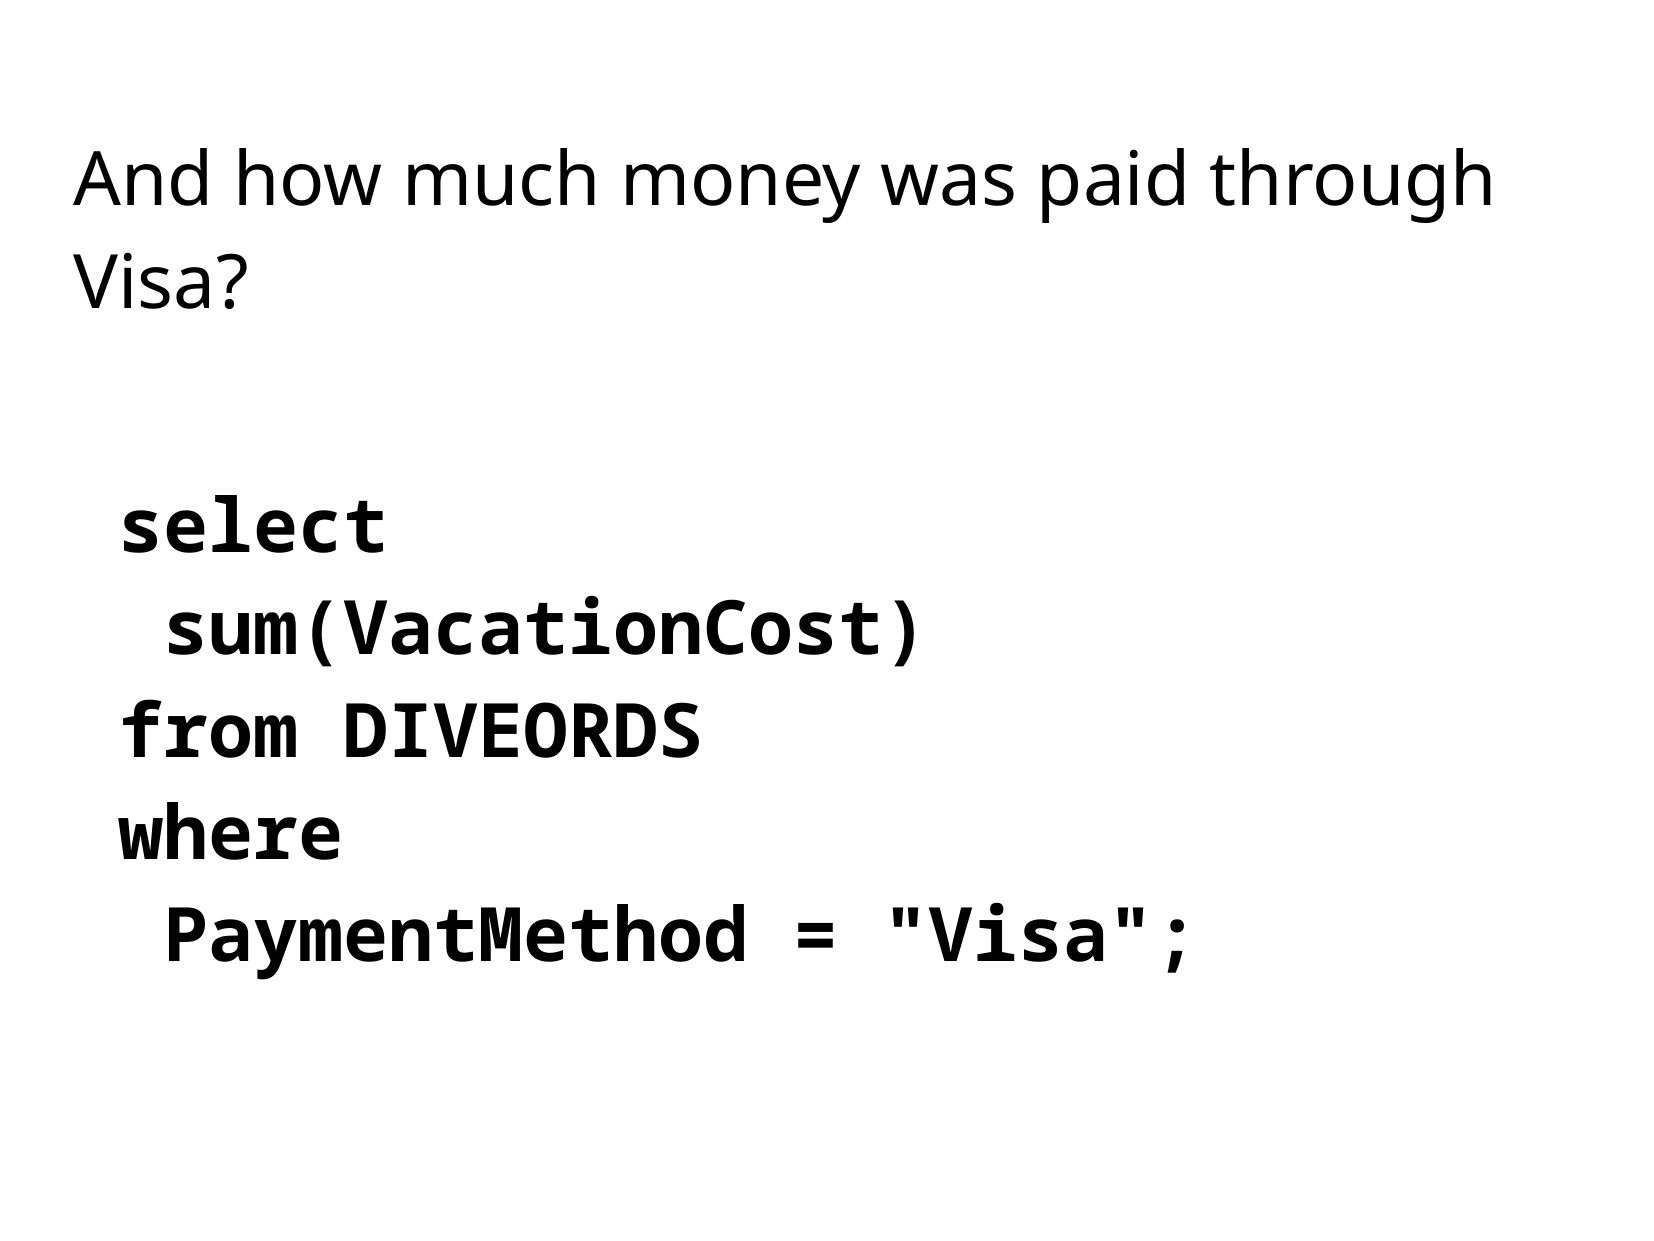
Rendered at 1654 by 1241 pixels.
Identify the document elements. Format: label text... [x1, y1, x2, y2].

text_box And how much money was paid through Visa? [59, 118, 1565, 316]
subtitle select sum(VacationCost) from DIVEORDS where PaymentMethod = "Visa"; [118, 472, 1654, 1123]
